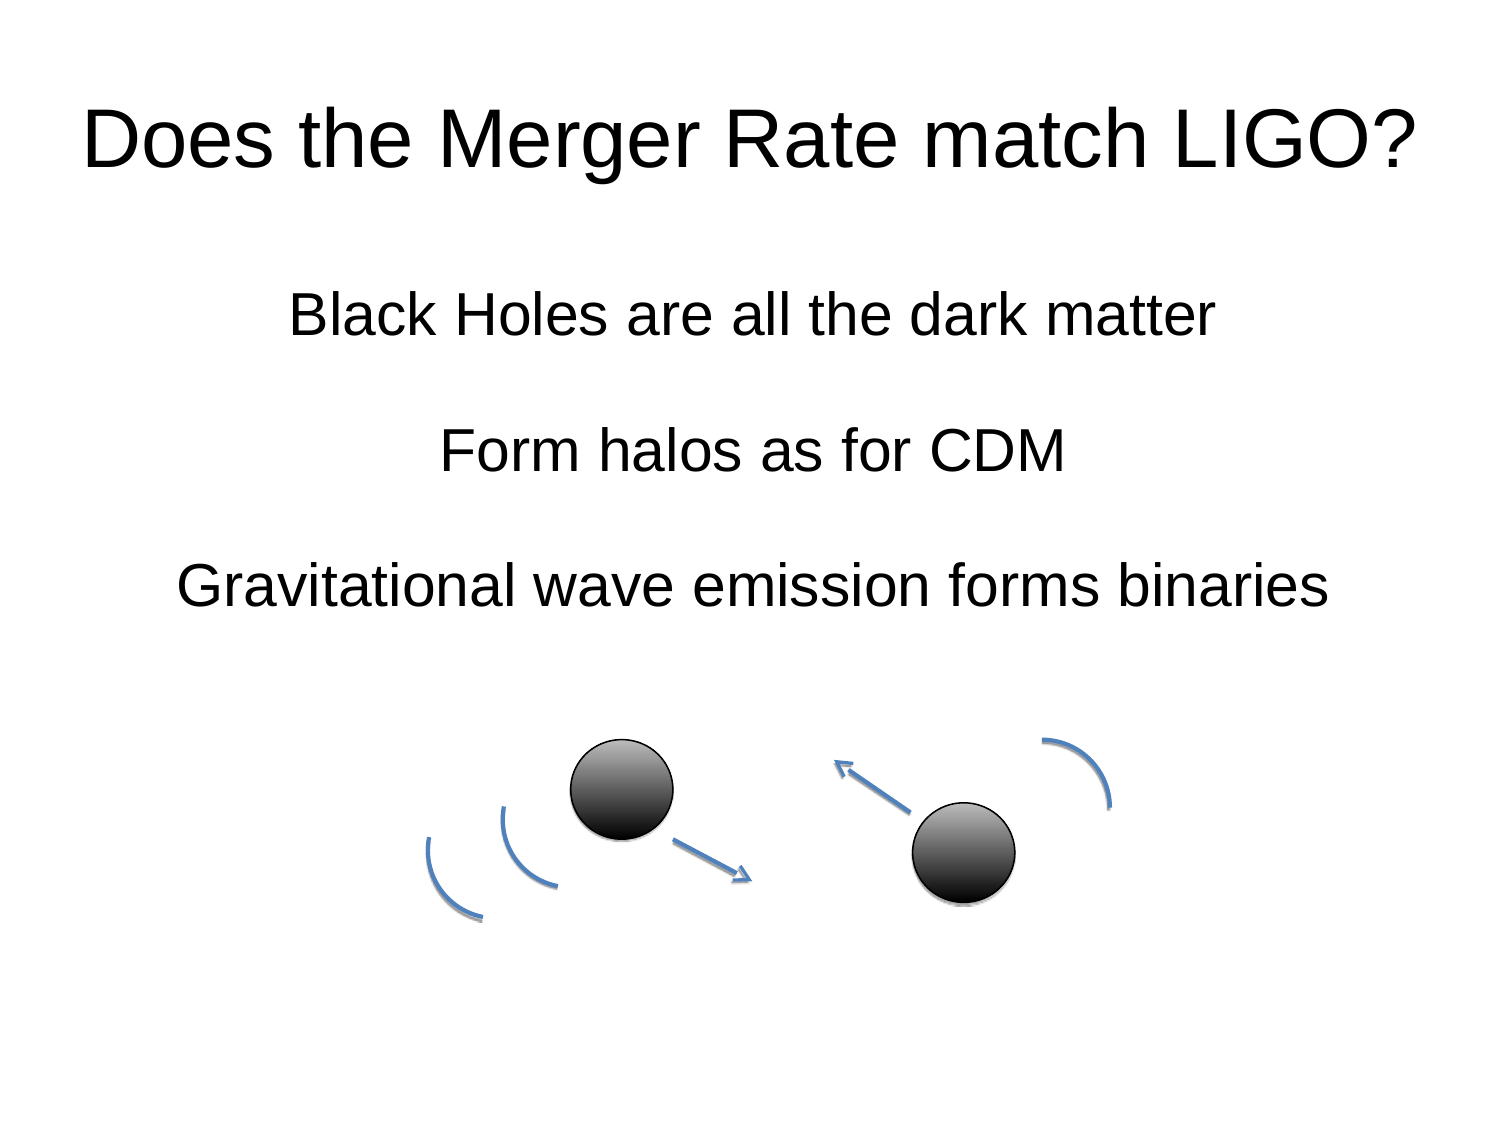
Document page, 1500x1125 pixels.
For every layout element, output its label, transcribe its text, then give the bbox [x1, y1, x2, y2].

title Does the Merger Rate match LIGO? [75, 44, 1425, 200]
text_box [570, 739, 673, 840]
subtitle Black Holes are all the dark matter Form halos as for CDM Gravitational wave emission forms binaries [51, 200, 1456, 1125]
text_box [912, 802, 1015, 903]
